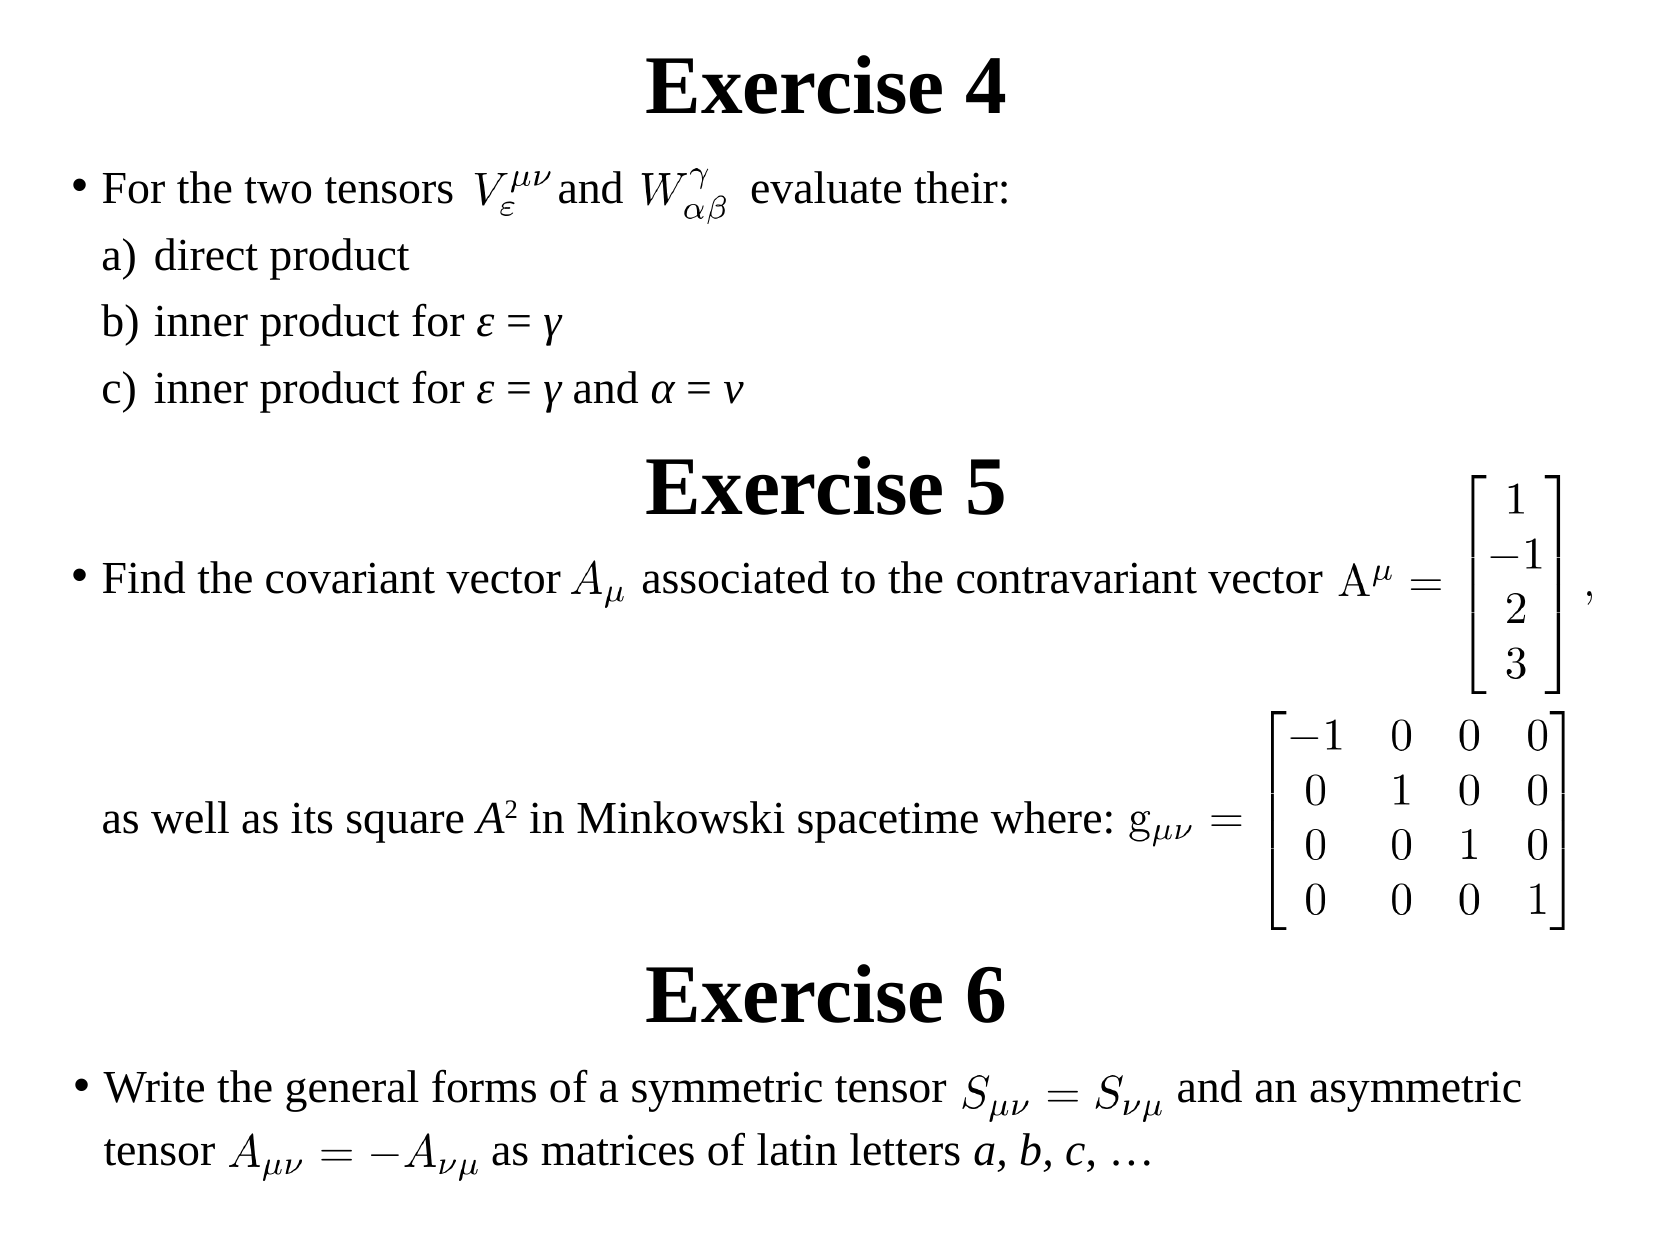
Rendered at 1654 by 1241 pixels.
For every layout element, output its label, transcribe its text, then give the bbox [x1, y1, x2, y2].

title Exercise 5 [82, 427, 1571, 531]
list For the two tensors and evaluate their: direct product inner product for ε = γ inner product for ε = γ and α = ν [56, 141, 1605, 421]
list Find the covariant vector associated to the contravariant vector as well as its square A2 in Minkowski spacetime where: [56, 531, 1605, 857]
picture [228, 1133, 478, 1181]
title Exercise 6 [82, 935, 1571, 1040]
picture [1129, 711, 1565, 930]
picture [474, 171, 551, 216]
picture [570, 560, 624, 608]
picture [1338, 475, 1592, 694]
list Write the general forms of a symmetric tensor and an asymmetric tensor as matrices of latin letters a, b, c, … [58, 1040, 1621, 1193]
title Exercise 4 [82, 26, 1571, 134]
picture [962, 1075, 1162, 1122]
picture [641, 168, 726, 224]
